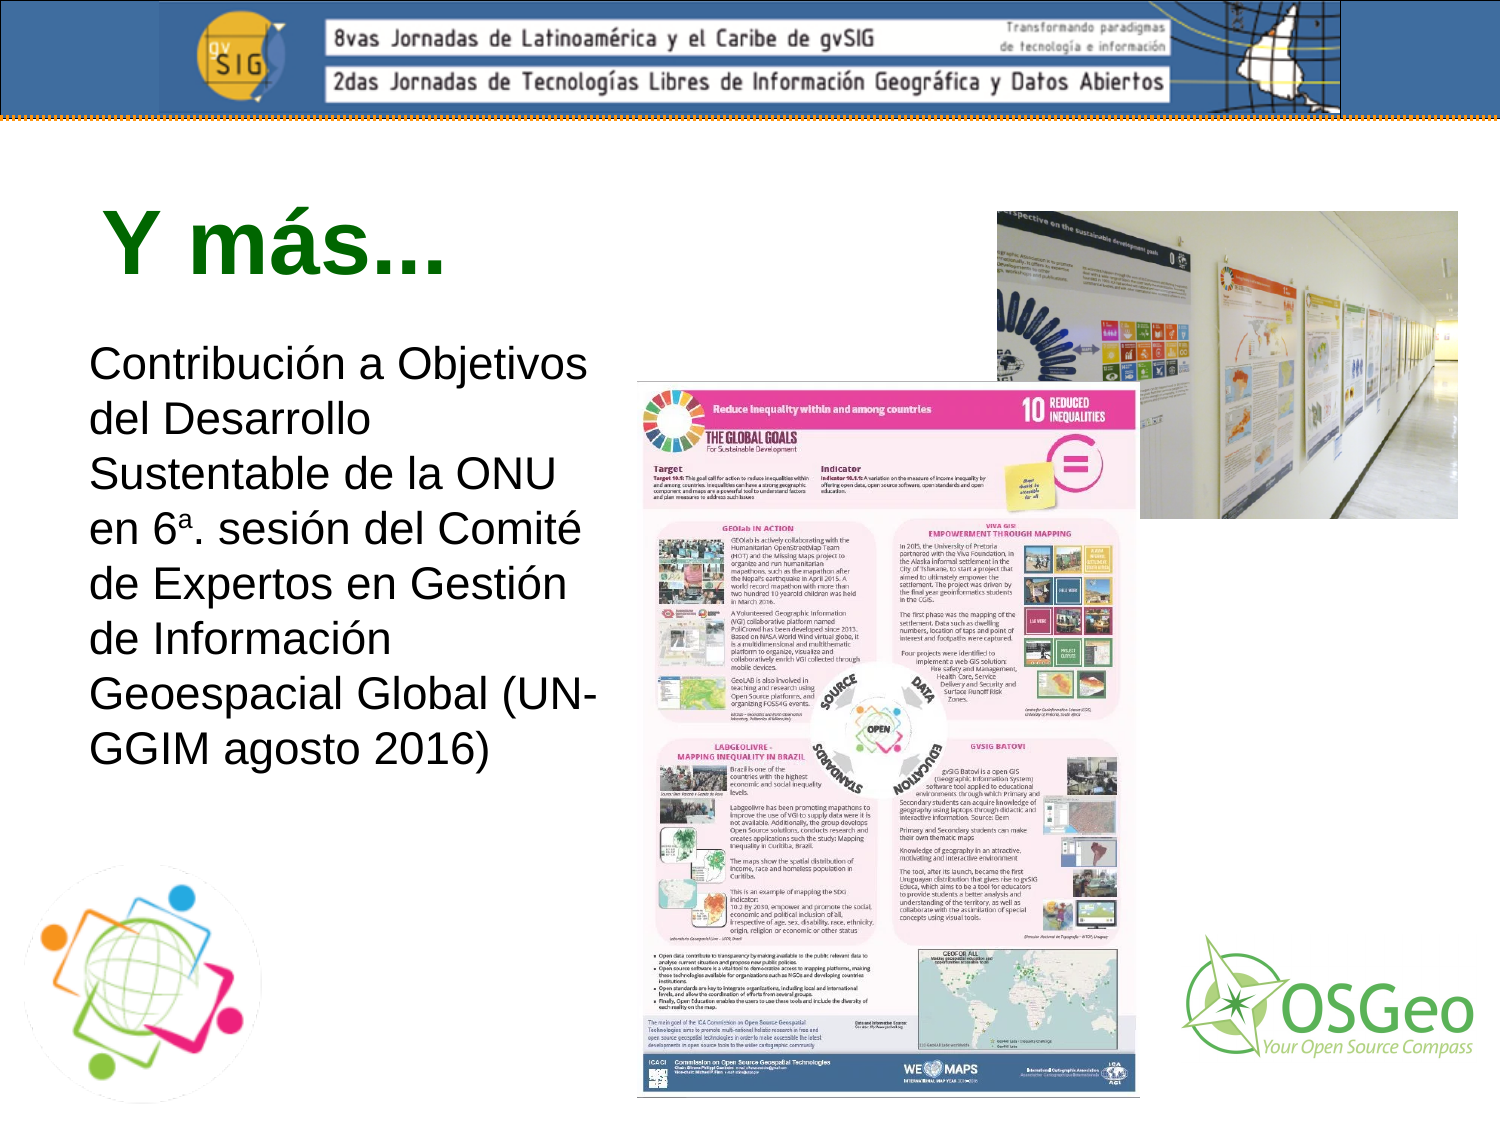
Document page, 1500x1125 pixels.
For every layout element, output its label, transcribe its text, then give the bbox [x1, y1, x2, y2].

title Y más... [76, 154, 473, 321]
list Contribución a Objetivos del Desarrollo Sustentable de la ONU en 6a. sesión del Comité de Expertos en Gestión de Información Geoespacial Global (UN-GGIM agosto 2016) [17, 326, 621, 782]
picture [159, 1, 1340, 113]
picture [23, 864, 263, 1105]
picture [637, 204, 1465, 1098]
picture [1181, 934, 1477, 1063]
